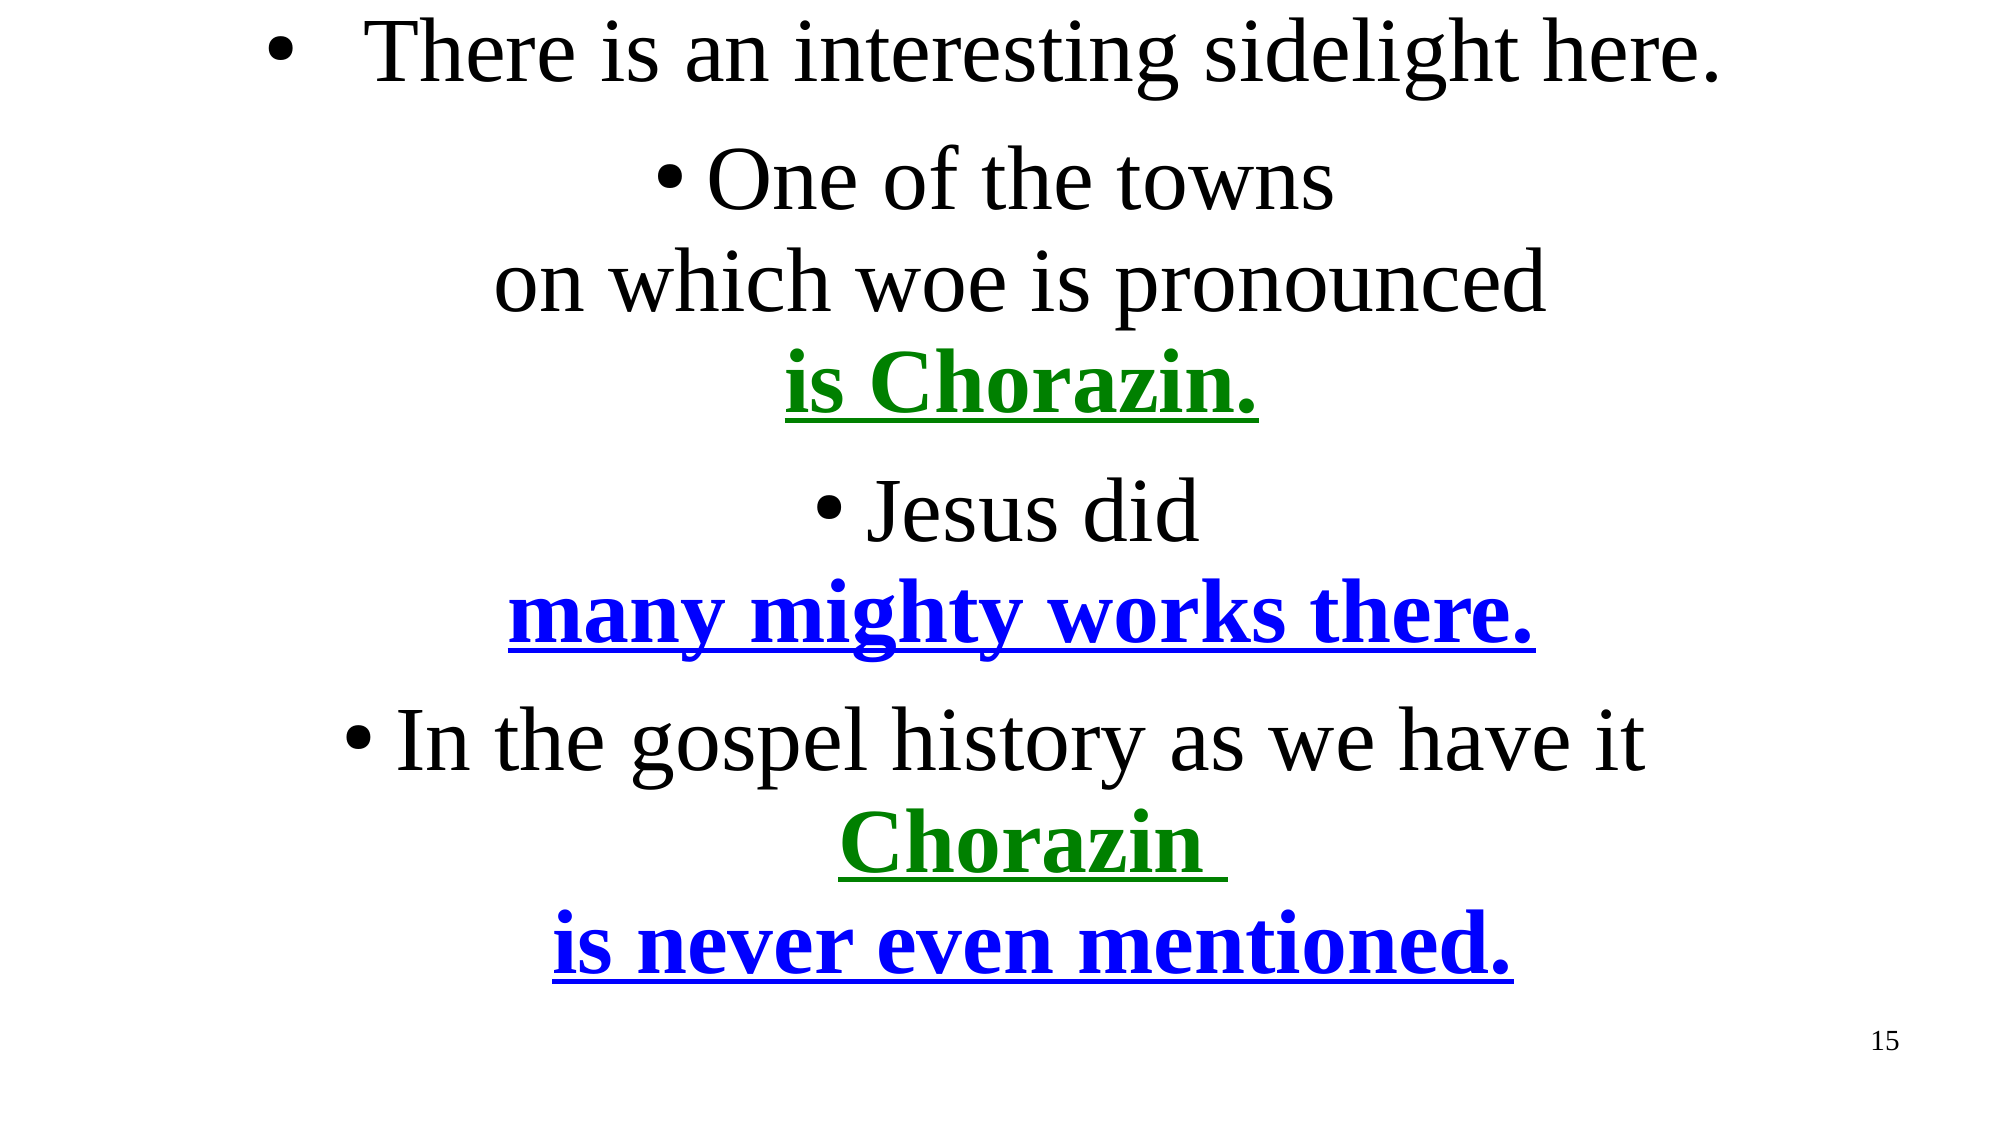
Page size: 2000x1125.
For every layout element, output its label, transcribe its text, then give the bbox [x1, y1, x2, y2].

list There is an interesting sidelight here. One of the towns on which woe is pronounced is Chorazin. Jesus did many mighty works there. In the gospel history as we have it Chorazin is never even mentioned. [0, 0, 1996, 1123]
